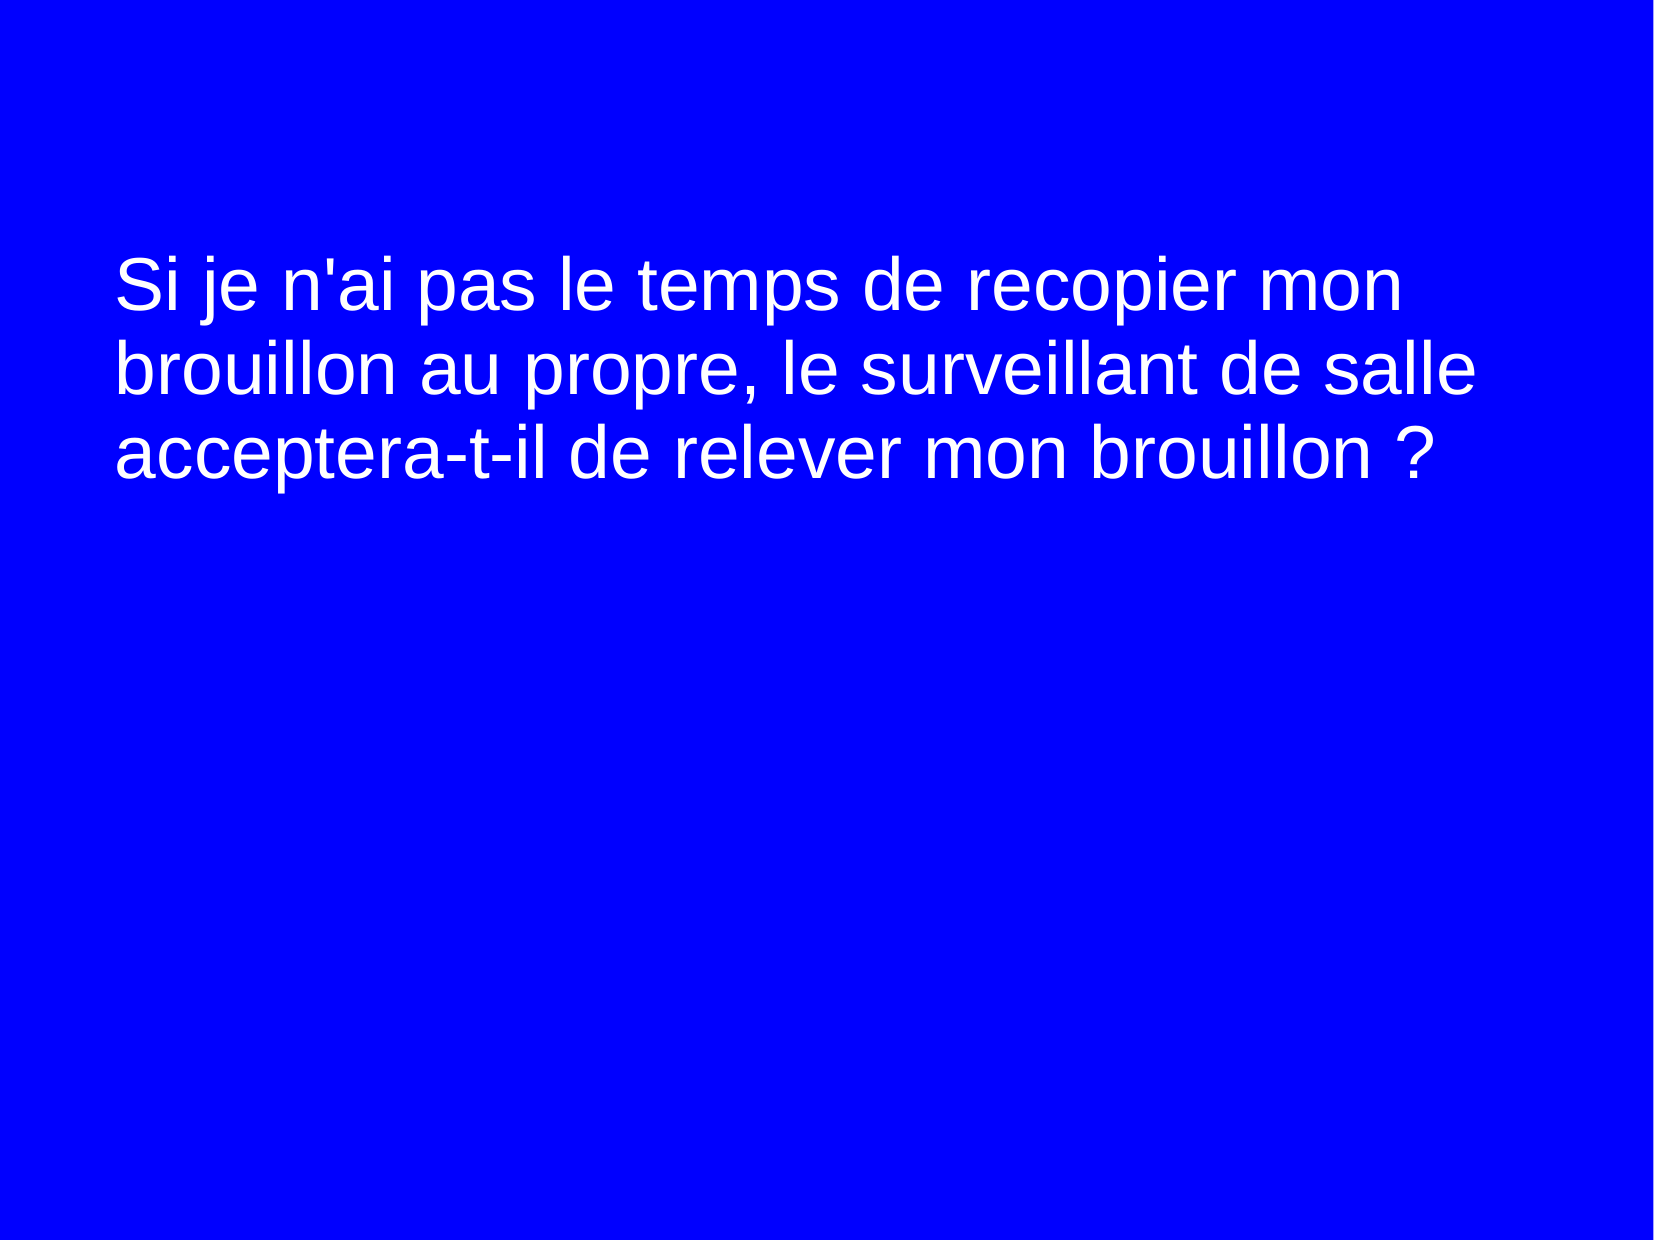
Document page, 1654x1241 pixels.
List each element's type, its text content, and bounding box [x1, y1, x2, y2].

text_box Si je n'ai pas le temps de recopier mon brouillon au propre, le surveillant de salle acceptera-t-il de relever mon brouillon ? [99, 235, 1654, 502]
